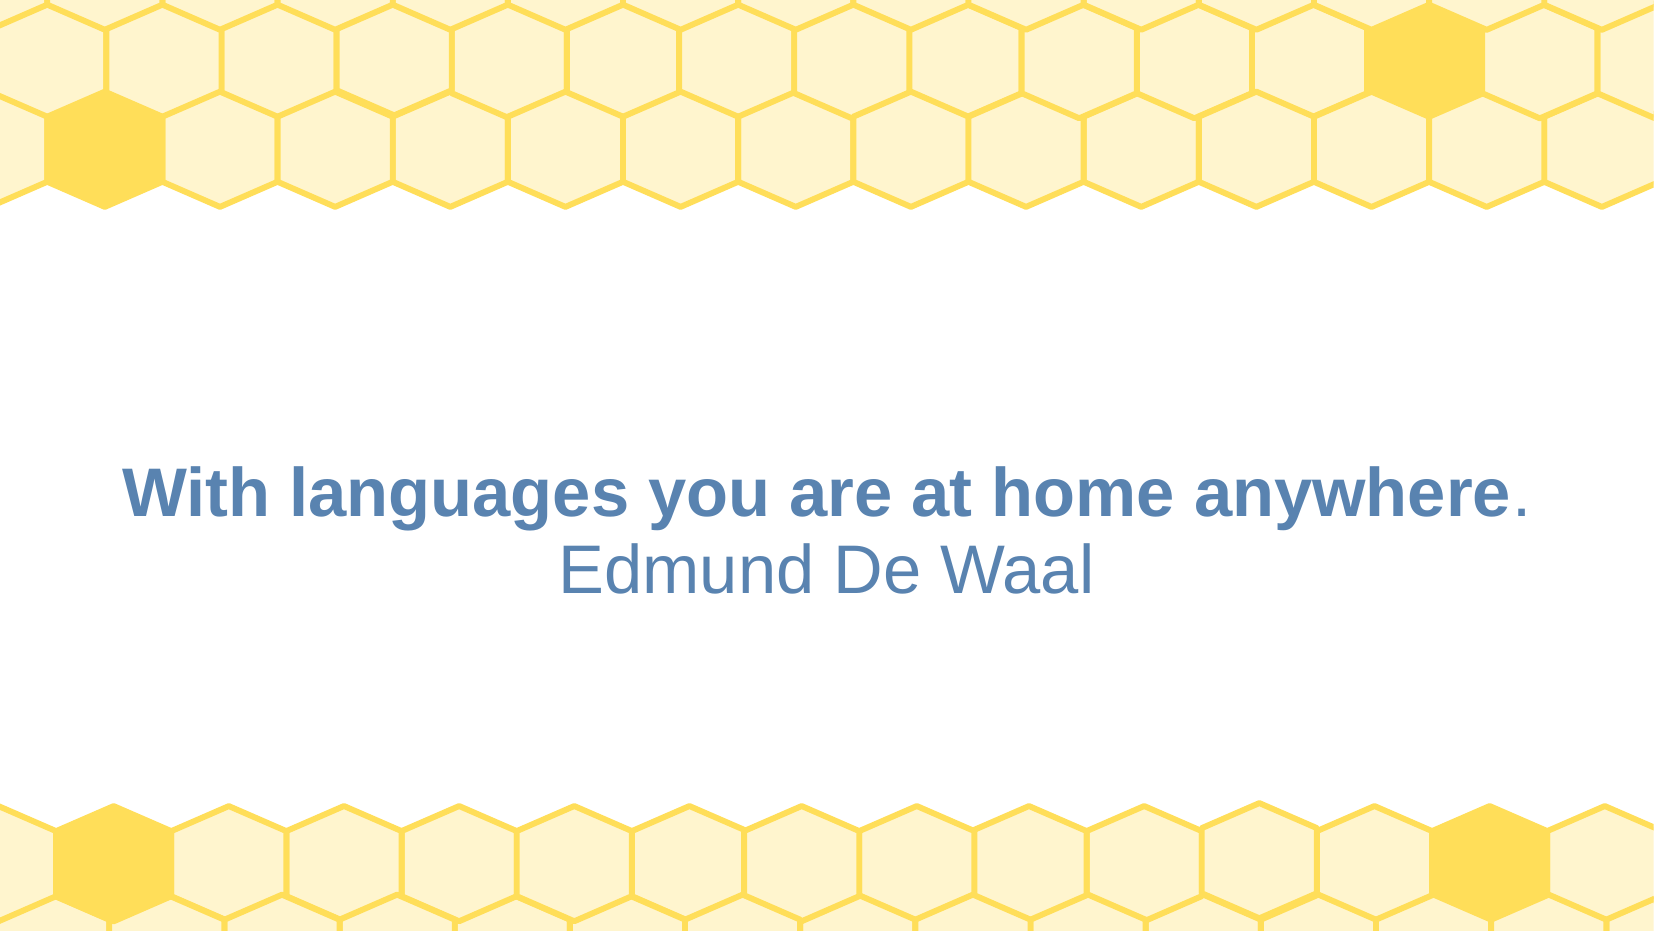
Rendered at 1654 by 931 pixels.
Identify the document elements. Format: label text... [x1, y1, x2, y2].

title With languages you are at home anywhere. Edmund De Waal [88, 324, 1565, 739]
